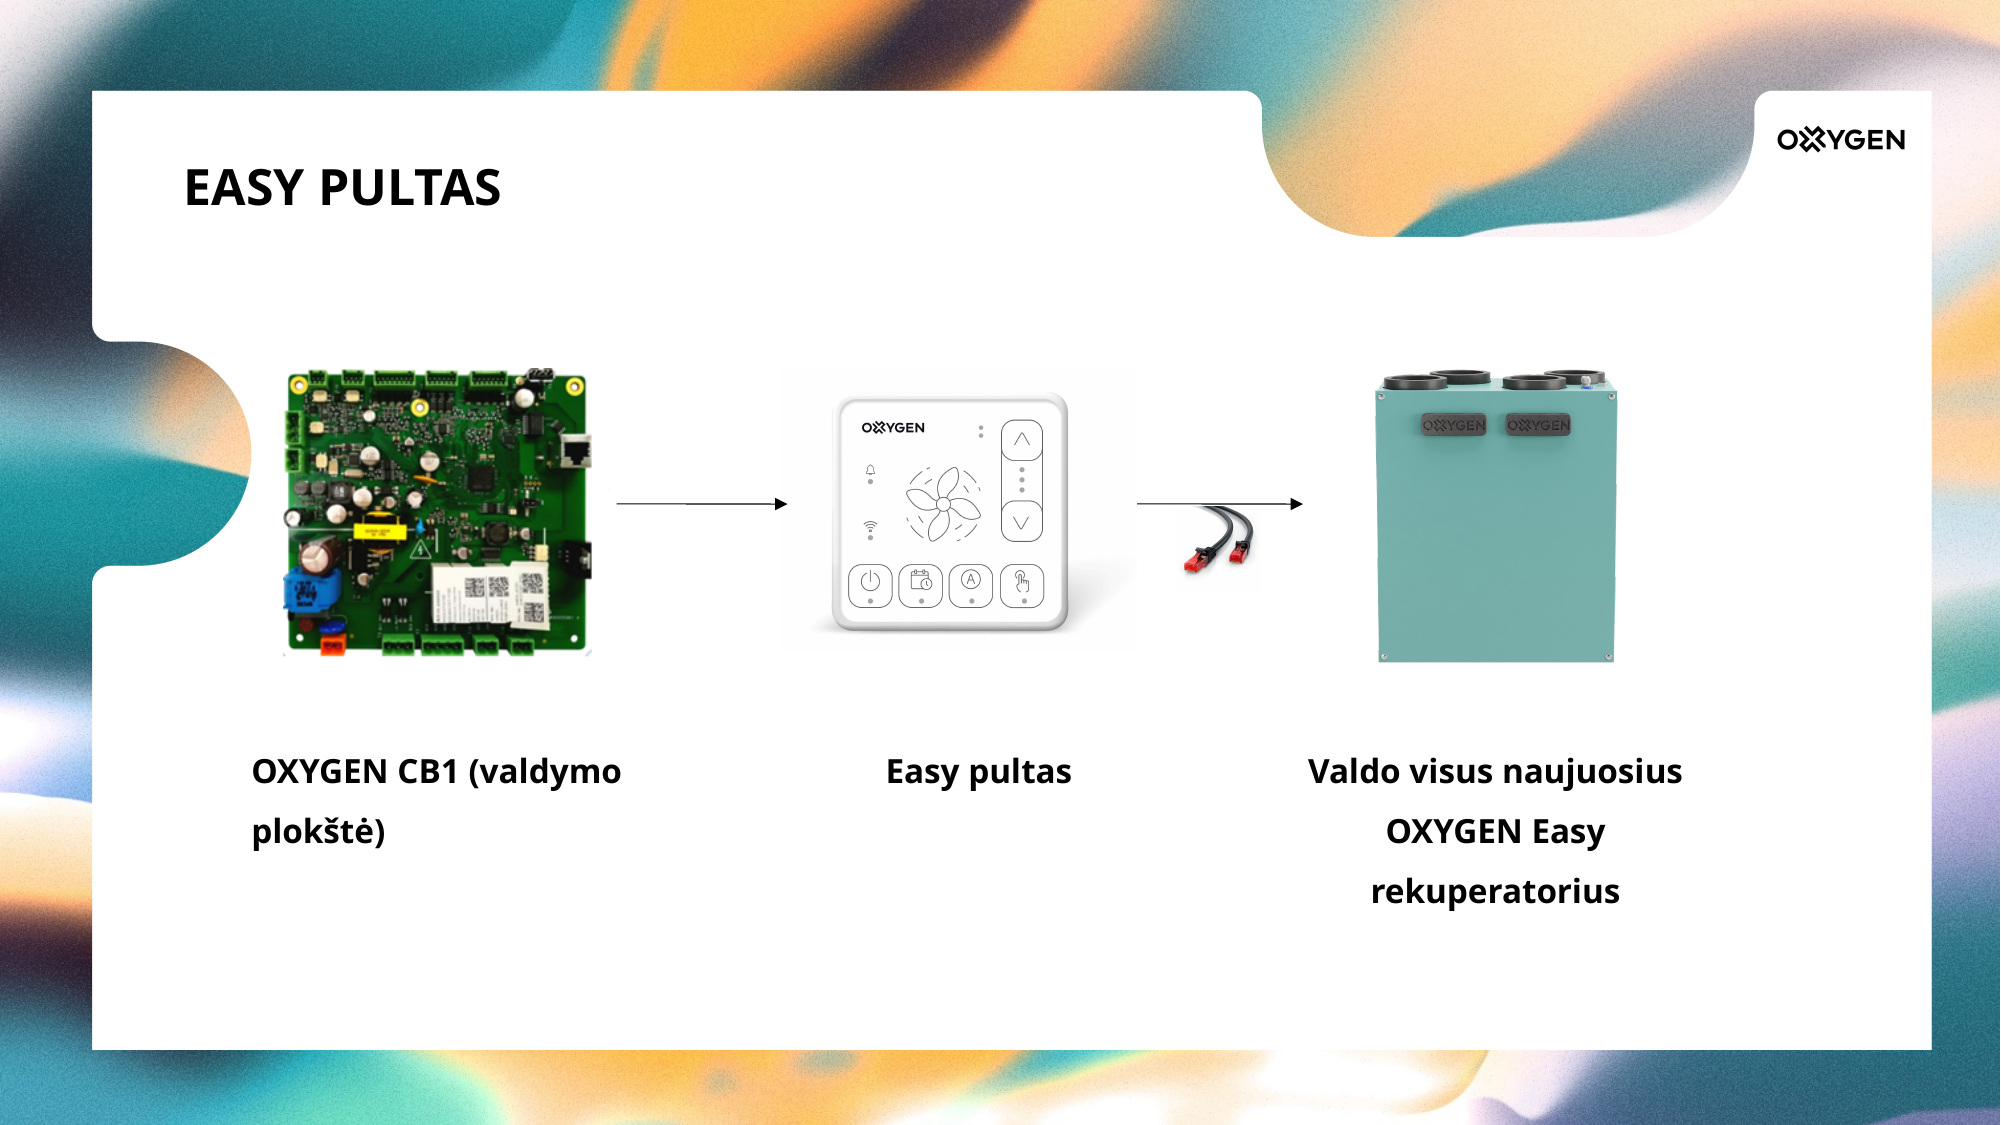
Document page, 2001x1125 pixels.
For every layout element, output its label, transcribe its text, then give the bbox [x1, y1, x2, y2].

picture [0, 0, 2000, 1125]
text_box Valdo visus naujuosius OXYGEN Easy rekuperatorius [1286, 722, 1706, 918]
text_box EASY PULTAS [169, 147, 1421, 223]
text_box OXYGEN CB1 (valdymo plokštė) [236, 722, 693, 858]
text_box Easy pultas [870, 722, 1229, 798]
